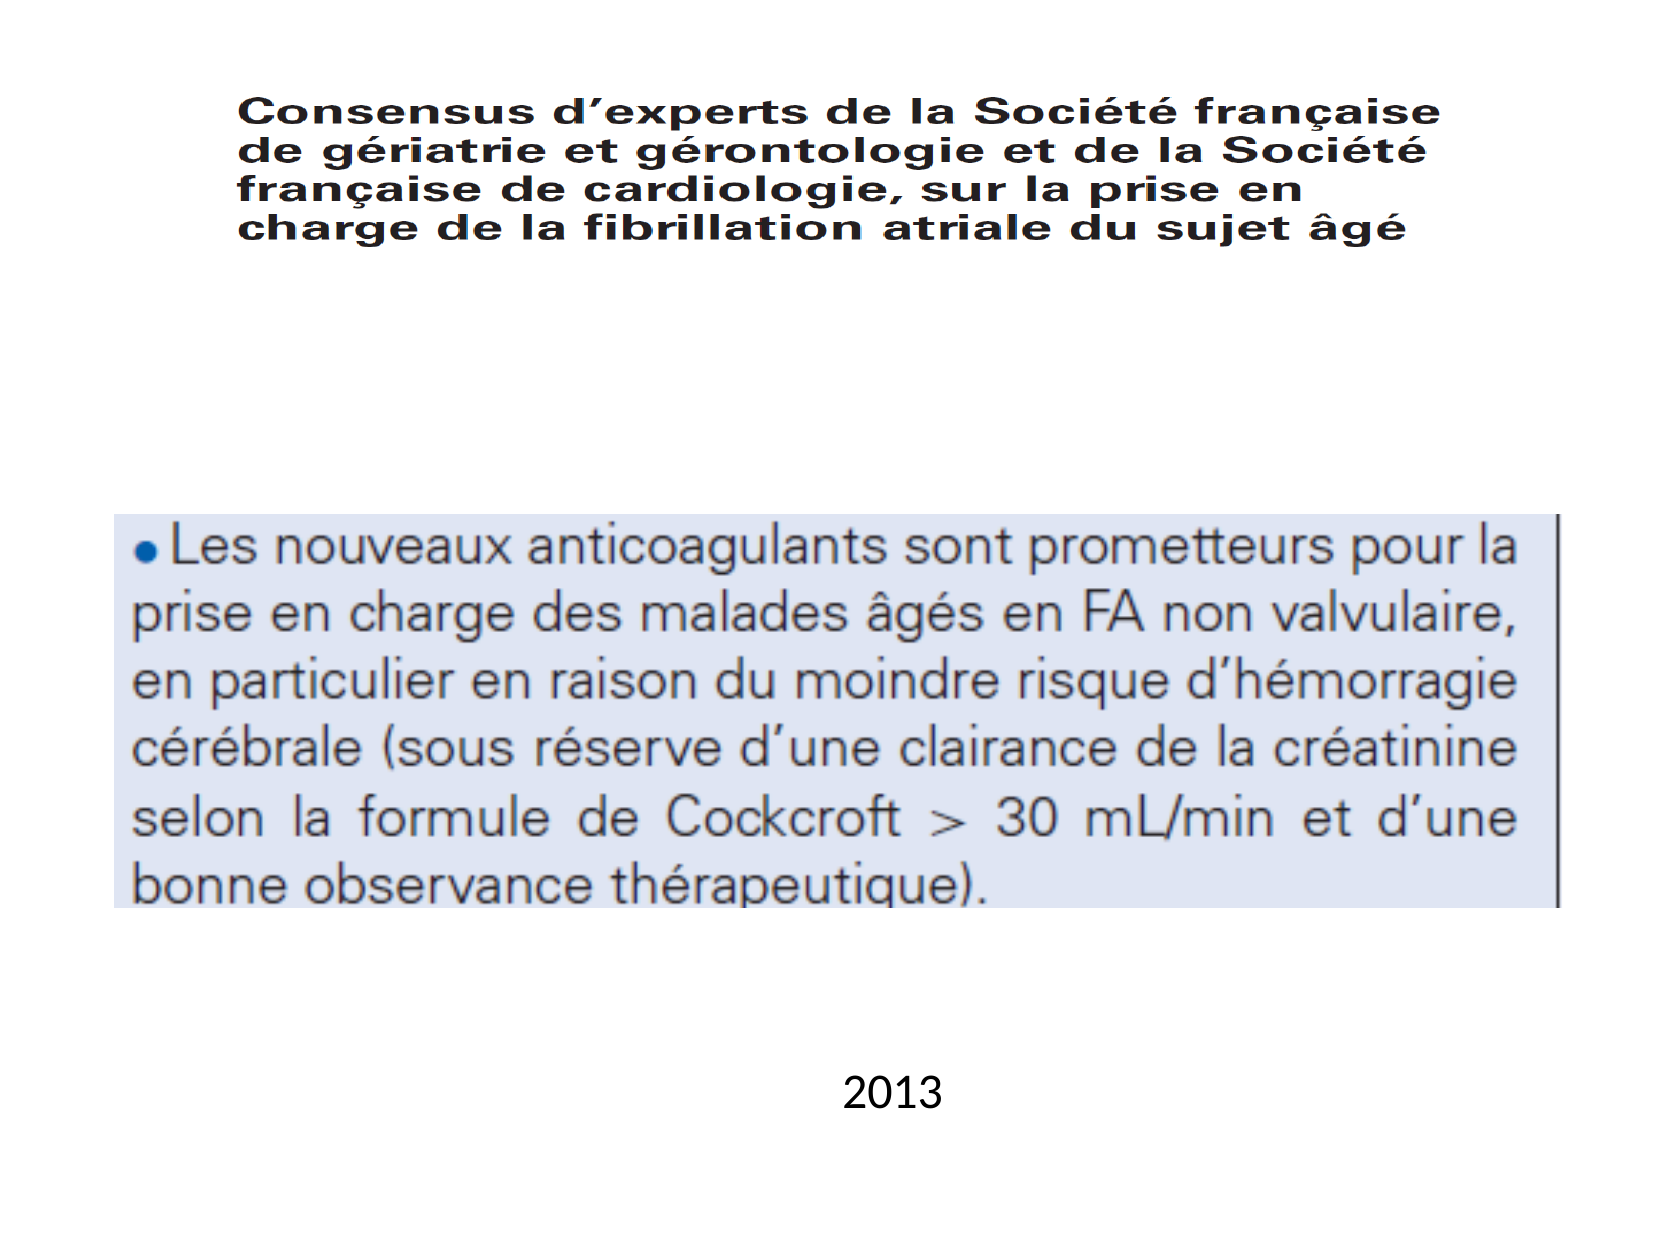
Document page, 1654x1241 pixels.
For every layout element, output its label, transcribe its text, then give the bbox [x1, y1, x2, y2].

picture [235, 97, 1441, 257]
picture [114, 514, 1563, 908]
text_box 2013 [662, 1051, 1123, 1128]
